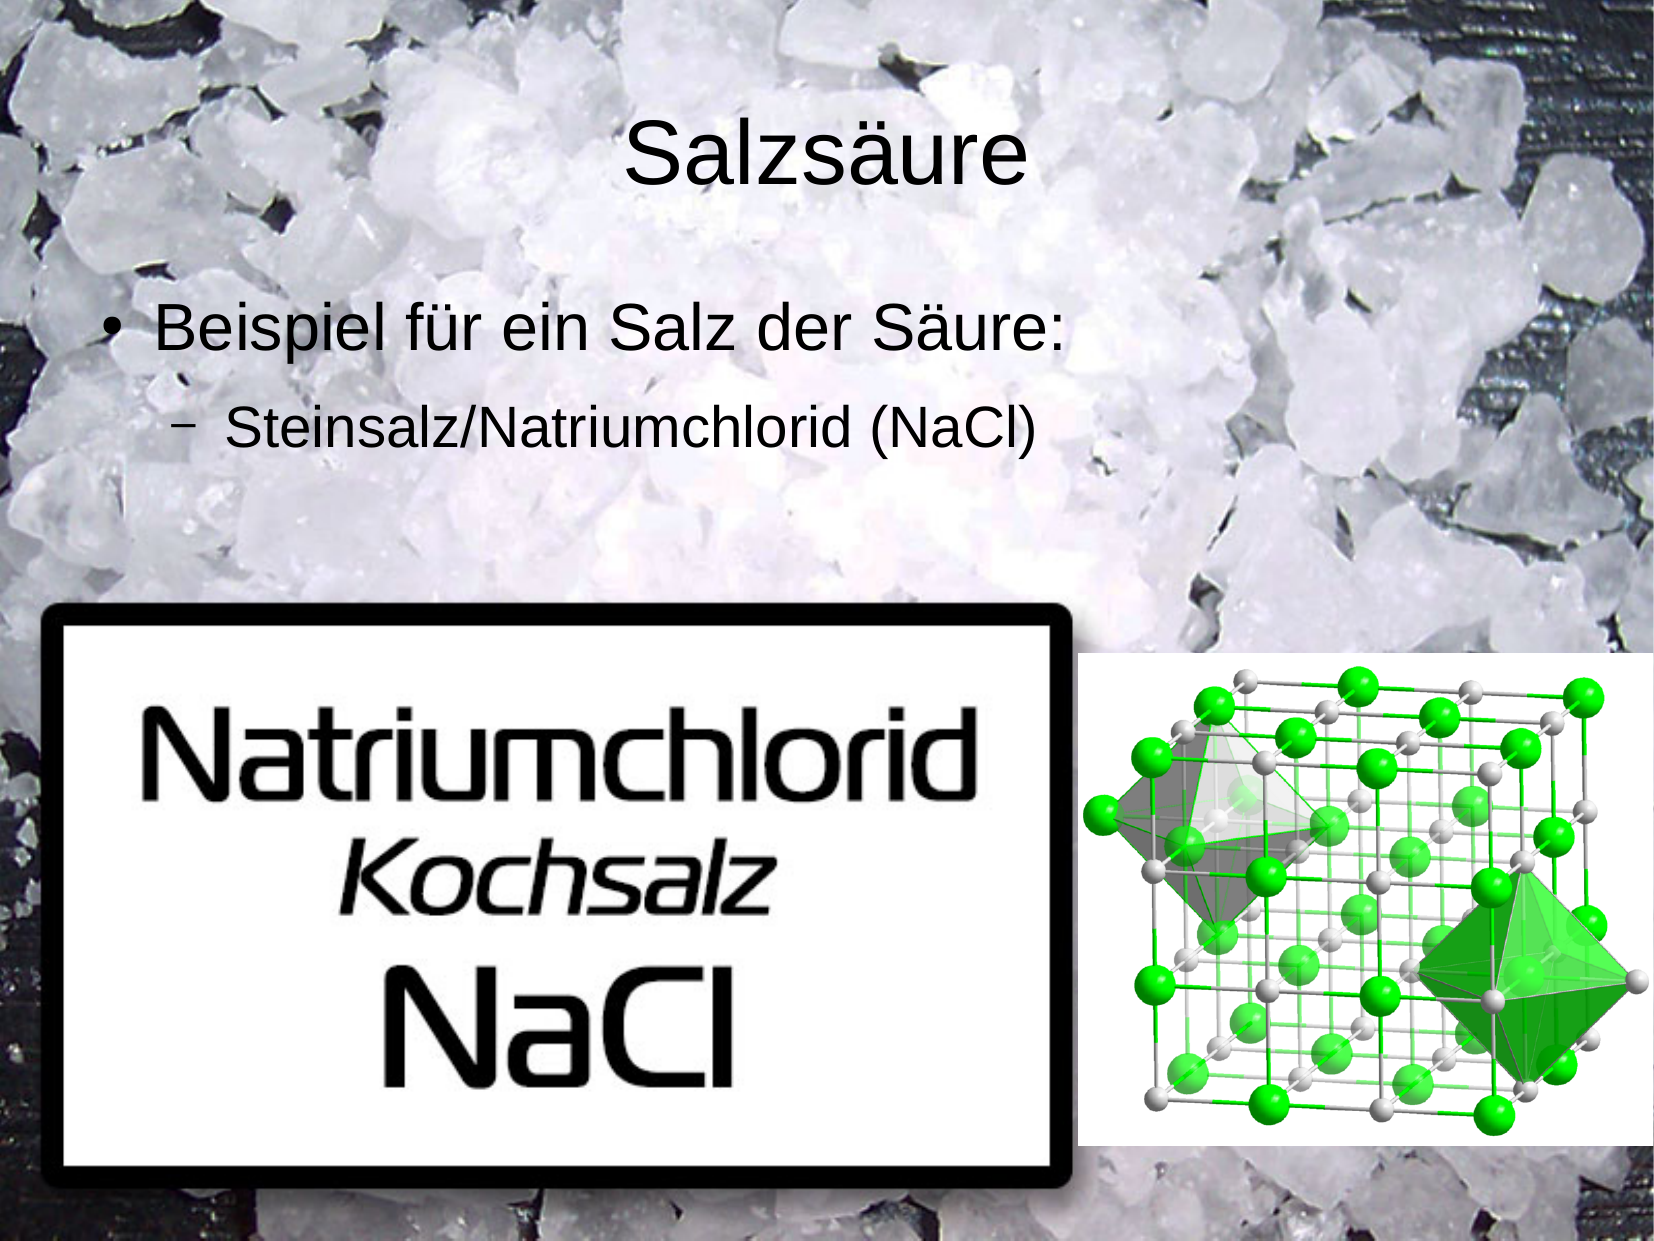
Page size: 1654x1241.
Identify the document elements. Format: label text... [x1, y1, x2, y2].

list Beispiel für ein Salz der Säure: Steinsalz/Natriumchlorid (NaCl) [82, 290, 1571, 1109]
picture [0, 0, 1654, 1241]
title Salzsäure [82, 49, 1571, 257]
